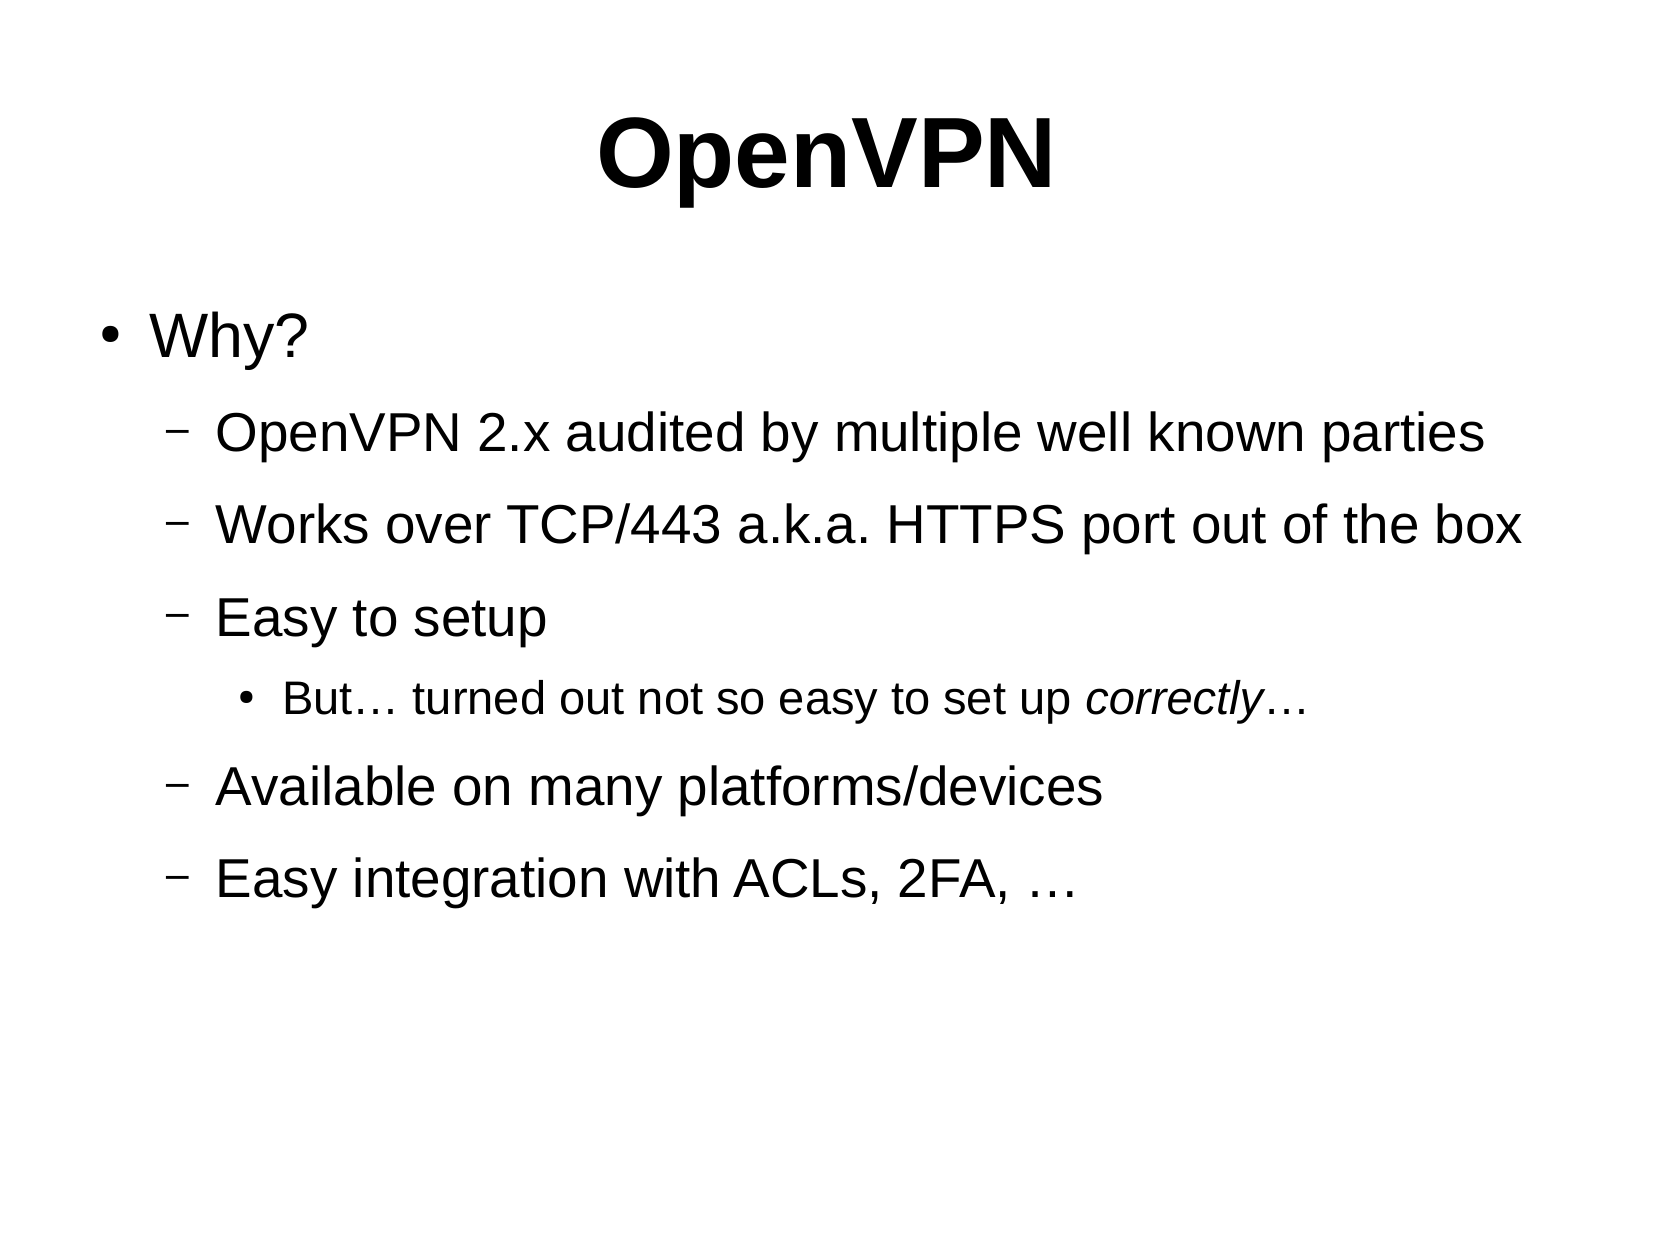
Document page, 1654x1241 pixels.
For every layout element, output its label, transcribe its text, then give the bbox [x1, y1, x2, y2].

title OpenVPN [82, 49, 1571, 257]
list Why? OpenVPN 2.x audited by multiple well known parties Works over TCP/443 a.k.a. HTTPS port out of the box Easy to setup But… turned out not so easy to set up correctly… Available on many platforms/devices Easy integration with ACLs, 2FA, … [82, 290, 1571, 1010]
